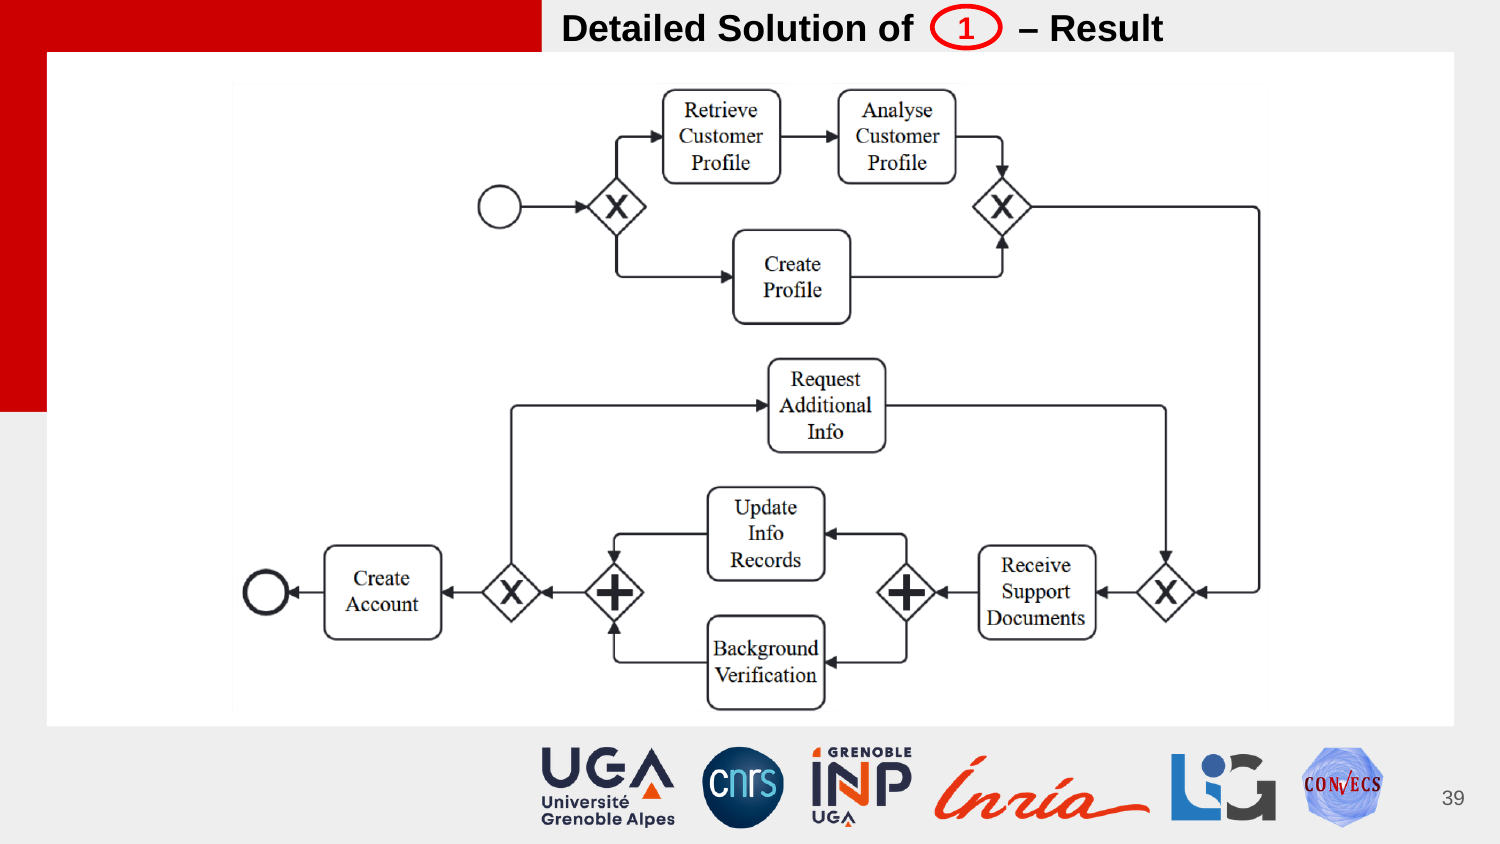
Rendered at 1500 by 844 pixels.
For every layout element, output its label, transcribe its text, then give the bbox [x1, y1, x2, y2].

text_box Detailed Solution of – Result [546, 0, 1441, 55]
text_box 1 [932, 6, 1001, 49]
slide_number <numéro> [1389, 764, 1480, 830]
picture [0, 0, 1500, 844]
